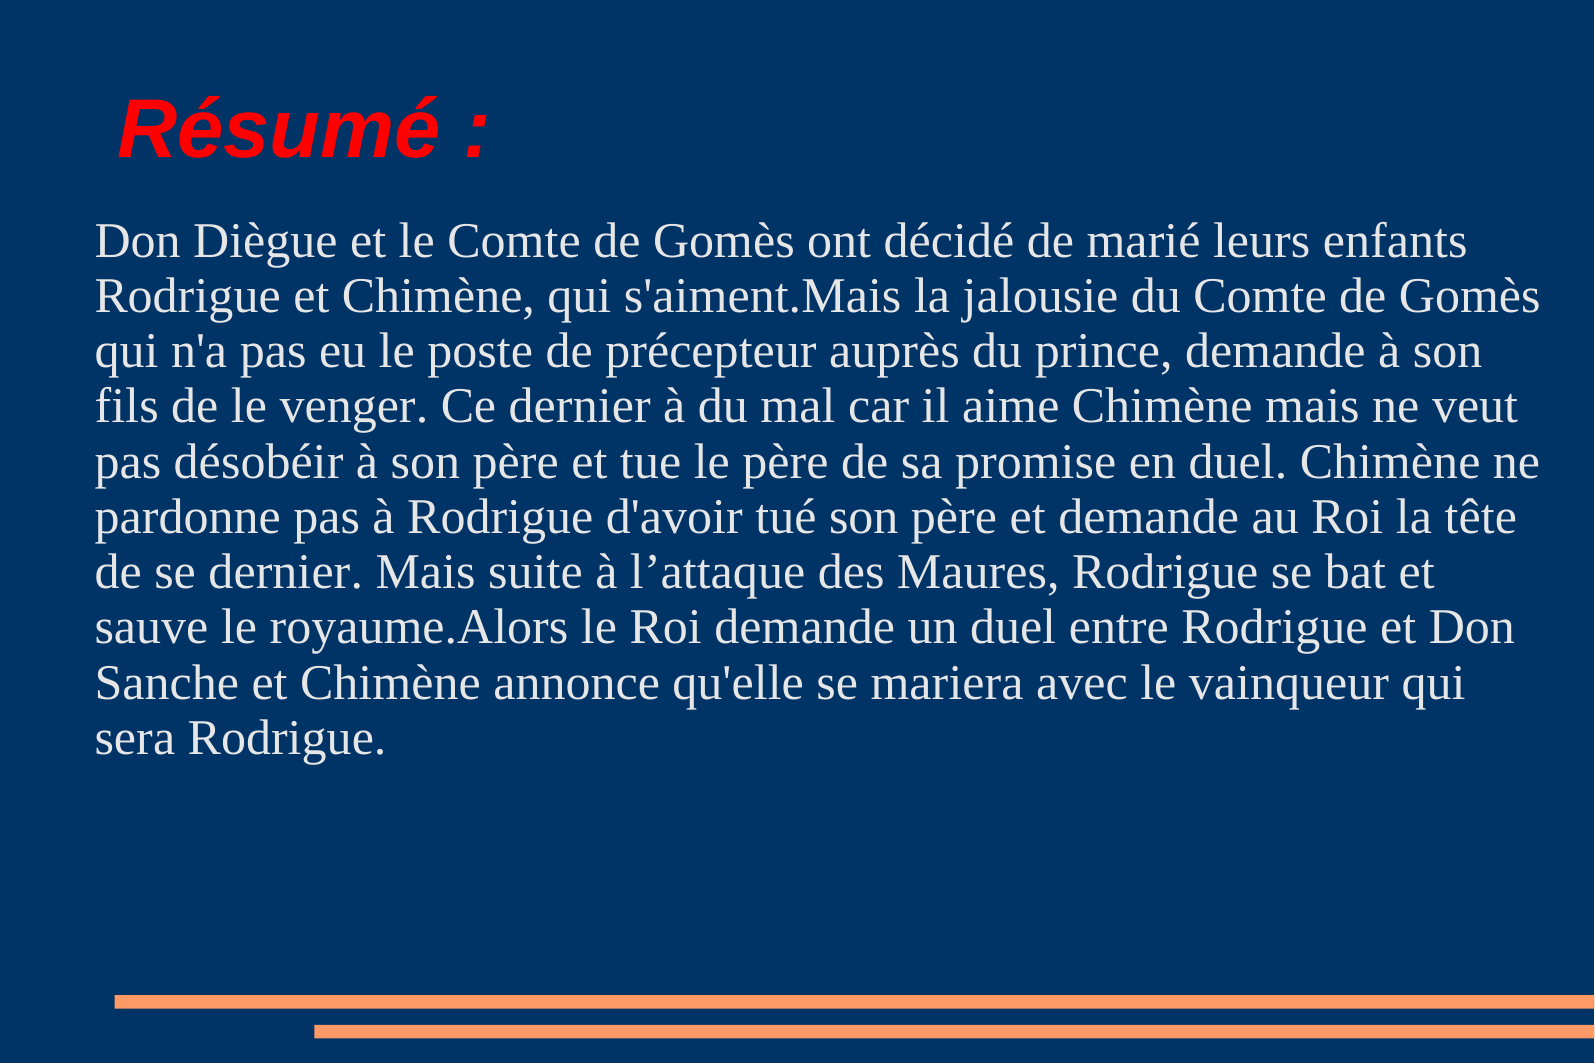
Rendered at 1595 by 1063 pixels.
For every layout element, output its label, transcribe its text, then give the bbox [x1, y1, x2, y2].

title Résumé : [117, 39, 1479, 212]
list Don Diègue et le Comte de Gomès ont décidé de marié leurs enfants Rodrigue et Chimène, qui s'aiment.Mais la jalousie du Comte de Gomès qui n'a pas eu le poste de précepteur auprès du prince, demande à son fils de le venger. Ce dernier à du mal car il aime Chimène mais ne veut pas désobéir à son père et tue le père de sa promise en duel. Chimène ne pardonne pas à Rodrigue d'avoir tué son père et demande au Roi la tête de se dernier. Mais suite à l’attaque des Maures, Rodrigue se bat et sauve le royaume.Alors le Roi demande un duel entre Rodrigue et Don Sanche et Chimène annonce qu'elle se mariera avec le vainqueur qui sera Rodrigue. [23, 212, 1560, 907]
